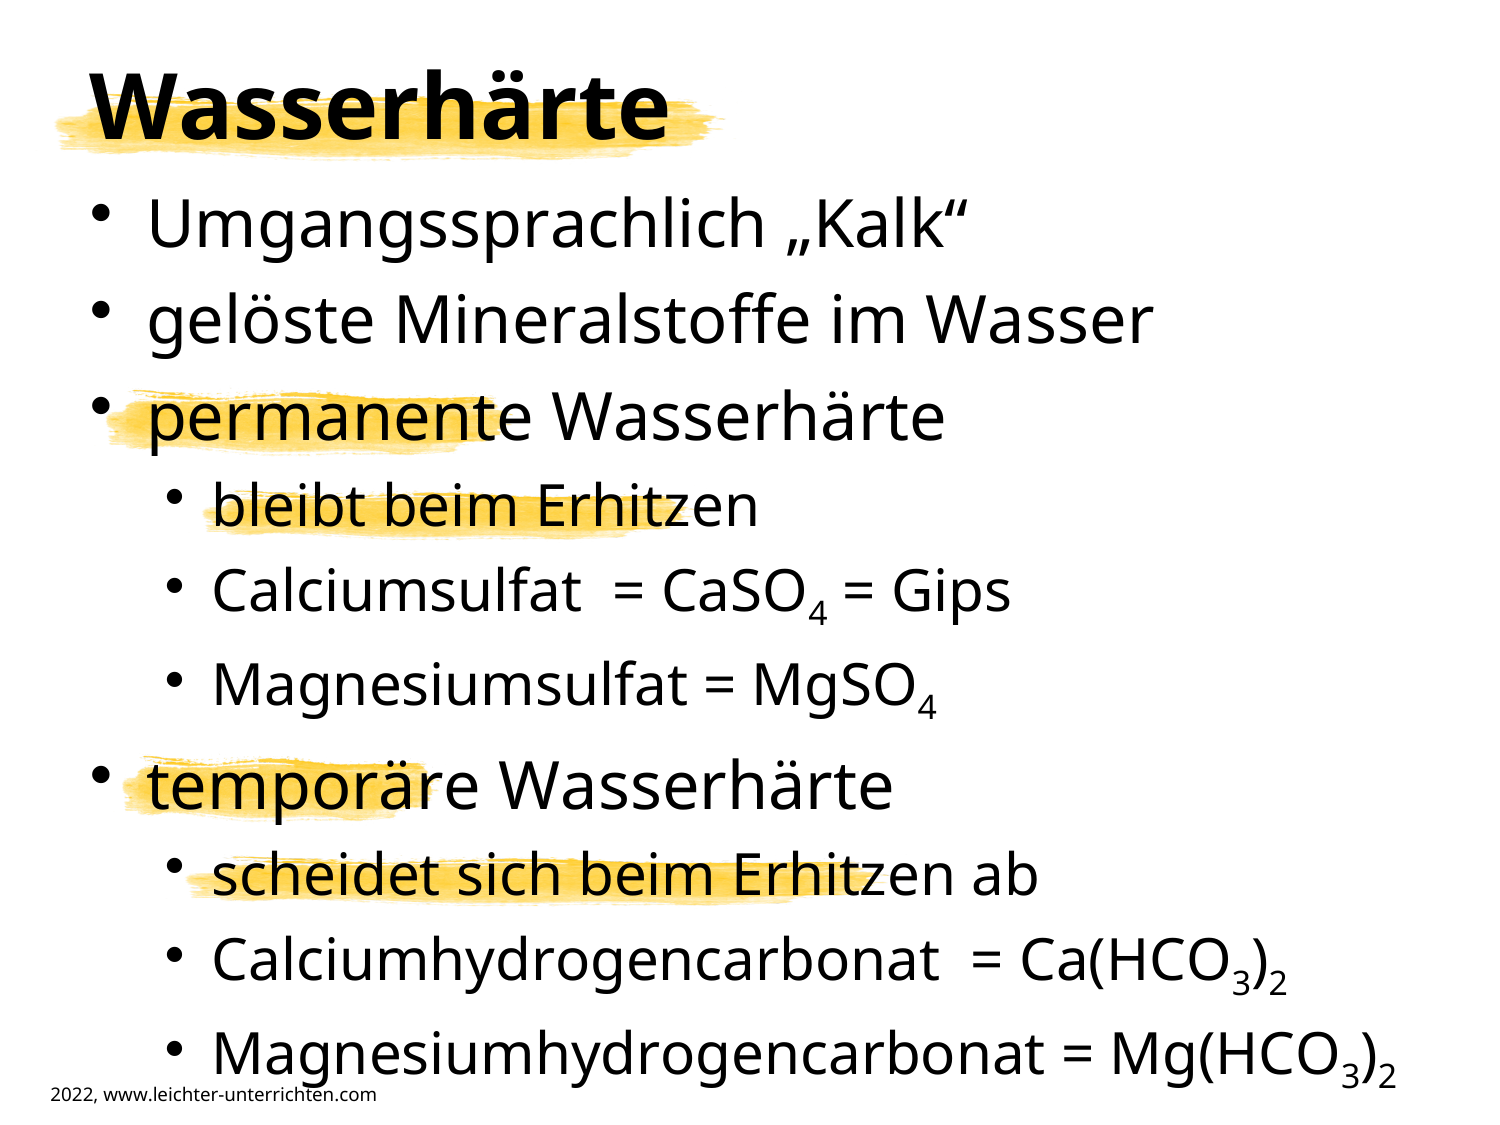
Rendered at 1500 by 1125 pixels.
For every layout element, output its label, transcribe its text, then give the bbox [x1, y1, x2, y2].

title Wasserhärte [75, 45, 1426, 161]
picture [35, 85, 745, 166]
list Umgangssprachlich „Kalk“ gelöste Mineralstoffe im Wasser permanente Wasserhärte bleibt beim Erhitzen Calciumsulfat = CaSO4 = Gips Magnesiumsulfat = MgSO4 temporäre Wasserhärte scheidet sich beim Erhitzen ab Calciumhydrogencarbonat = Ca(HCO3)2 Magnesiumhydrogencarbonat = Mg(HCO3)2 [75, 172, 1426, 1125]
